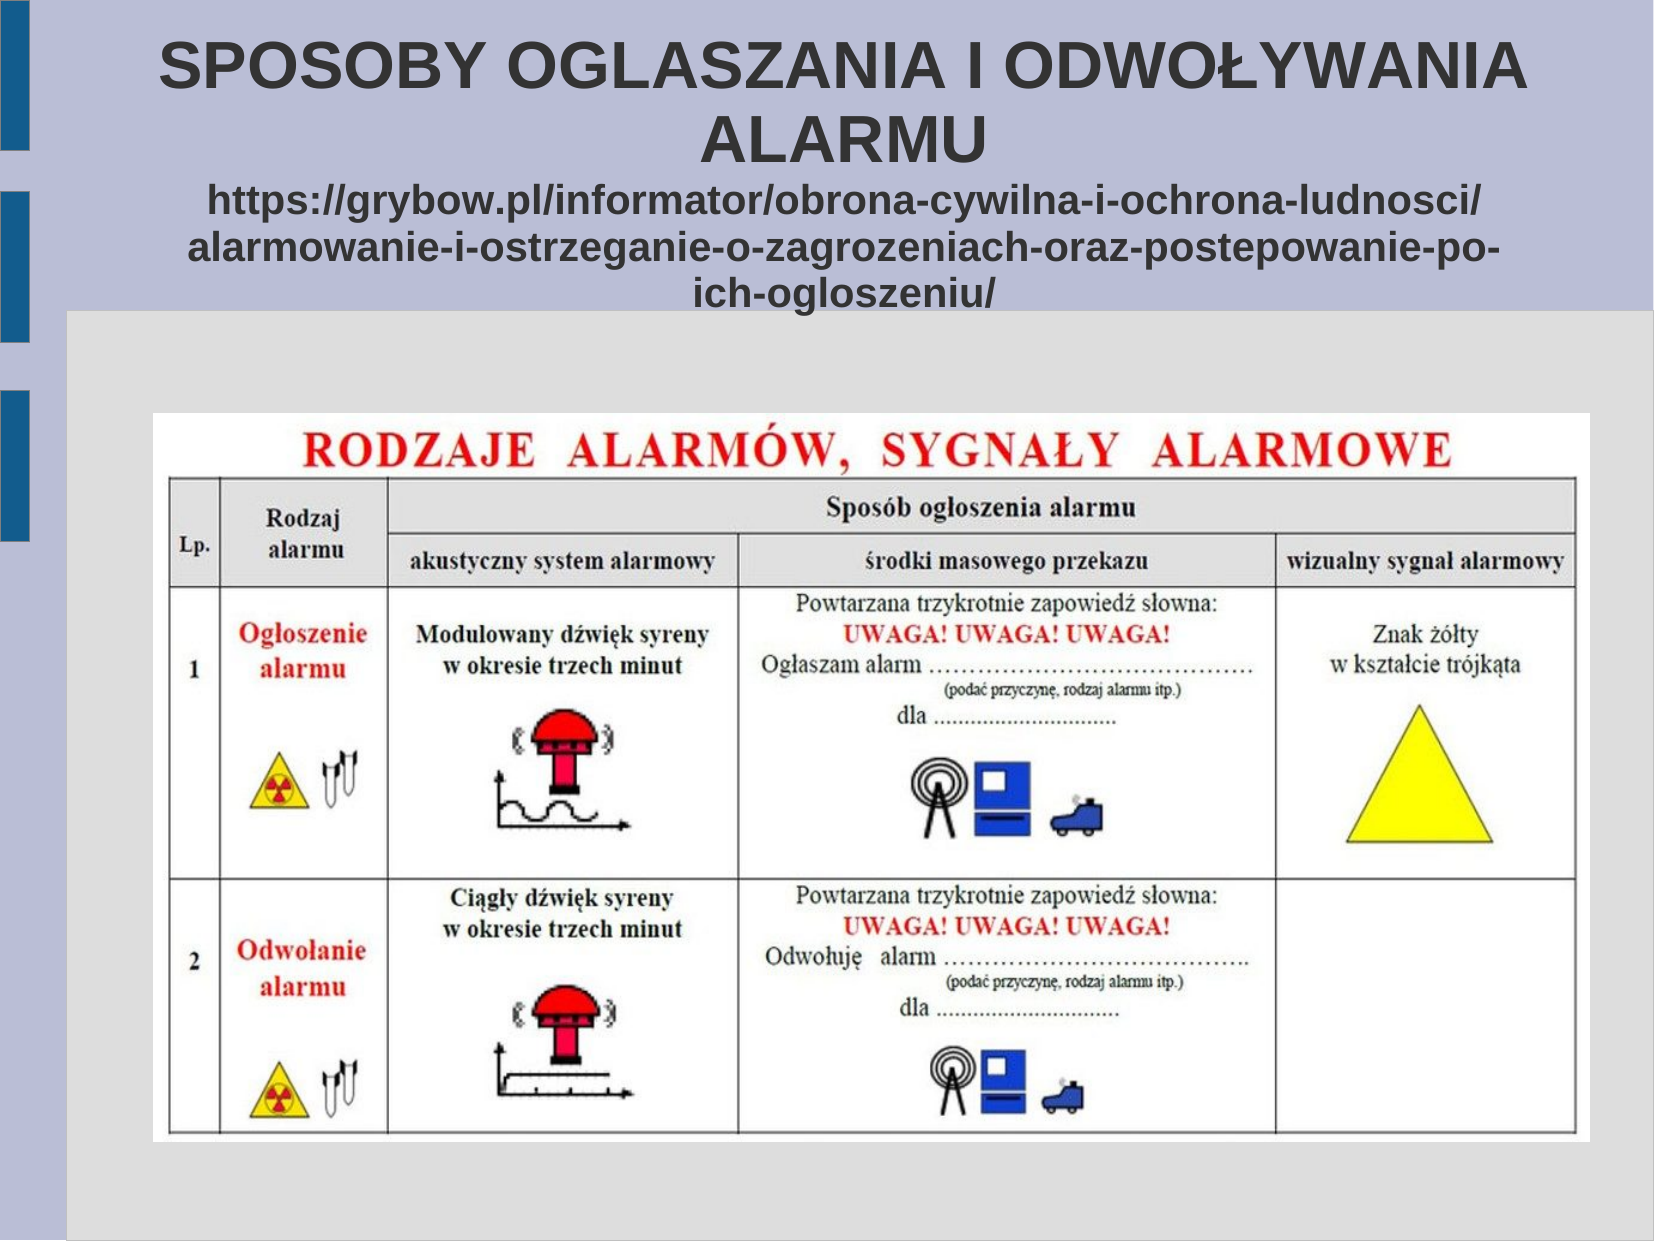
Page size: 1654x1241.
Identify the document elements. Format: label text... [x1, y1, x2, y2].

title SPOSOBY OGLASZANIA I ODWOŁYWANIA ALARMU https://grybow.pl/informator/obrona-cywilna-i-ochrona-ludnosci/alarmowanie-i-ostrzeganie-o-zagrozeniach-oraz-postepowanie-po-ich-ogloszeniu/ [153, 26, 1536, 319]
picture [153, 413, 1590, 1142]
